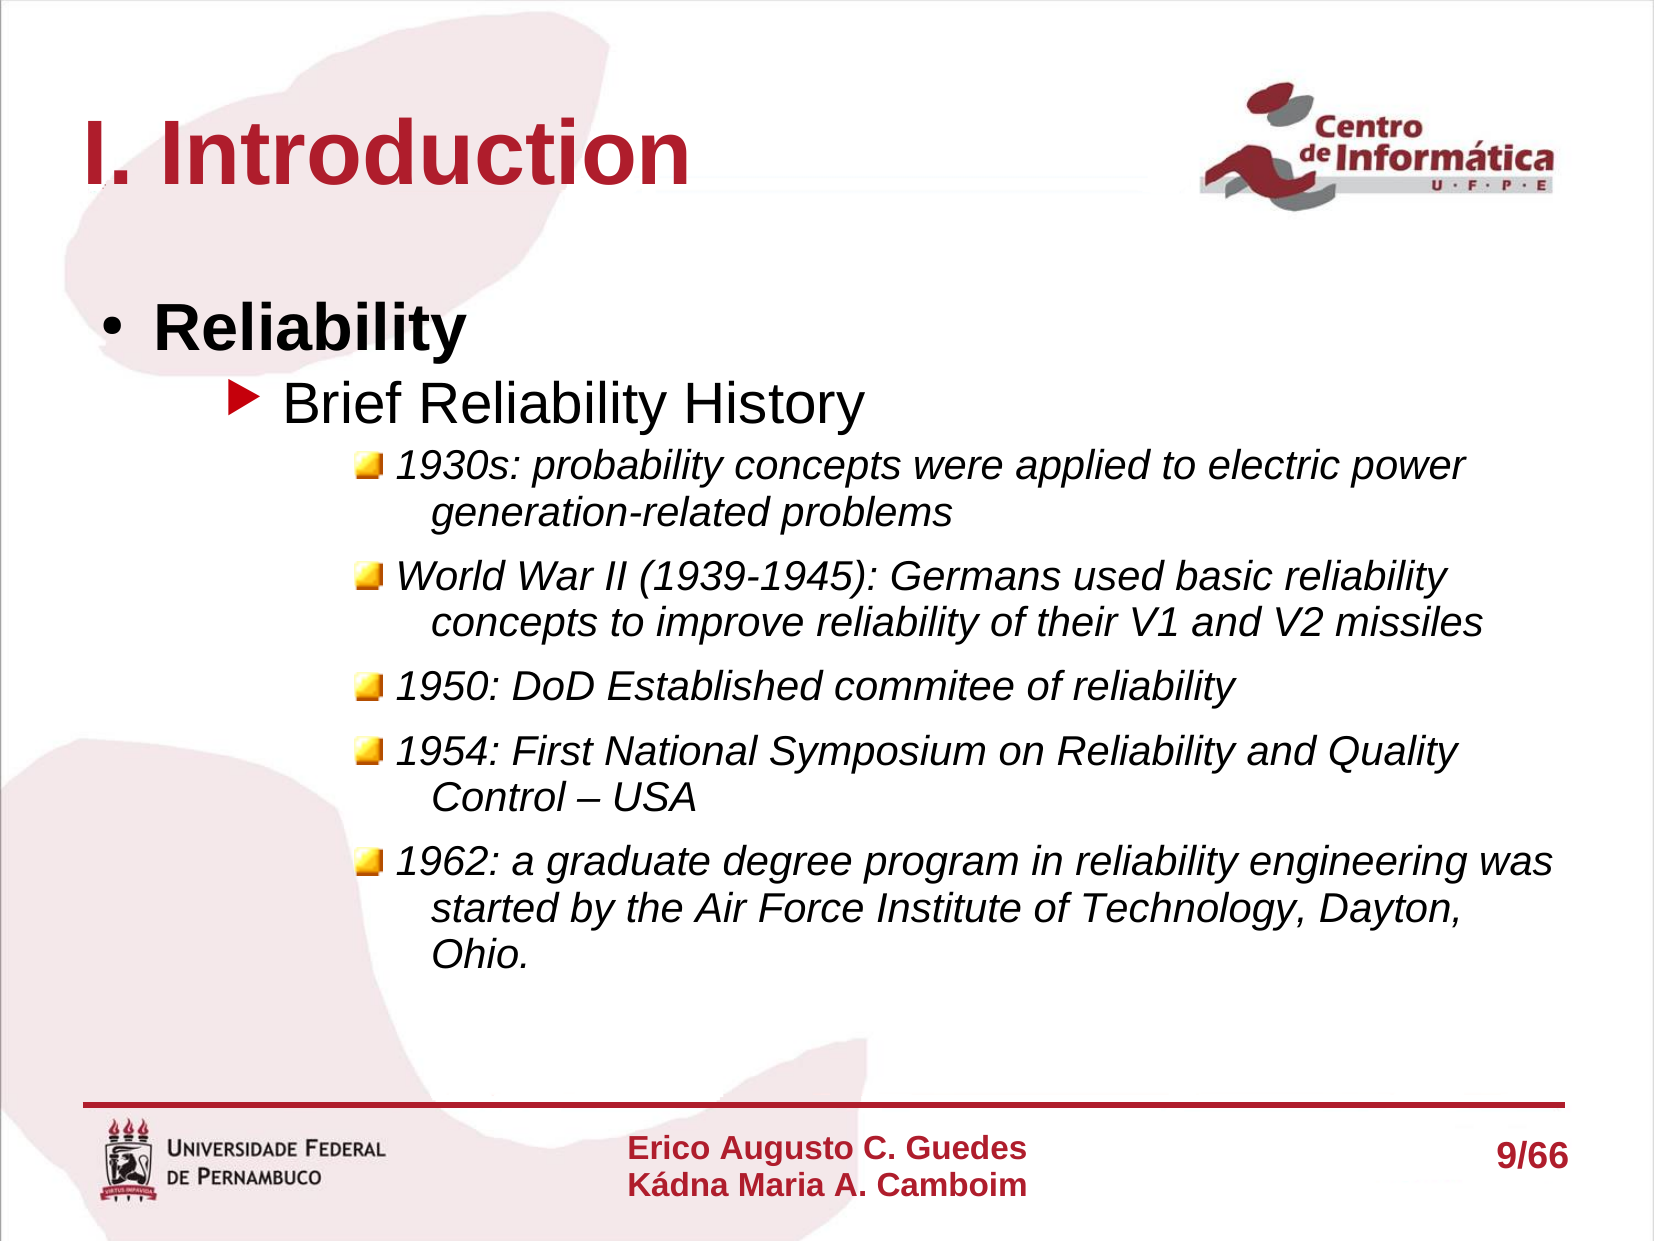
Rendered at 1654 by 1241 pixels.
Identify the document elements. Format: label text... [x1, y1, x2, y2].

list Reliability Brief Reliability History 1930s: probability concepts were applied to electric power generation-related problems World War II (1939-1945): Germans used basic reliability concepts to improve reliability of their V1 and V2 missiles 1950: DoD Established commitee of reliability 1954: First National Symposium on Reliability and Quality Control – USA 1962: a graduate degree program in reliability engineering was started by the Air Force Institute of Technology, Dayton, Ohio. [82, 290, 1571, 1094]
picture [0, 0, 1654, 1241]
title I. Introduction [82, 56, 1571, 250]
